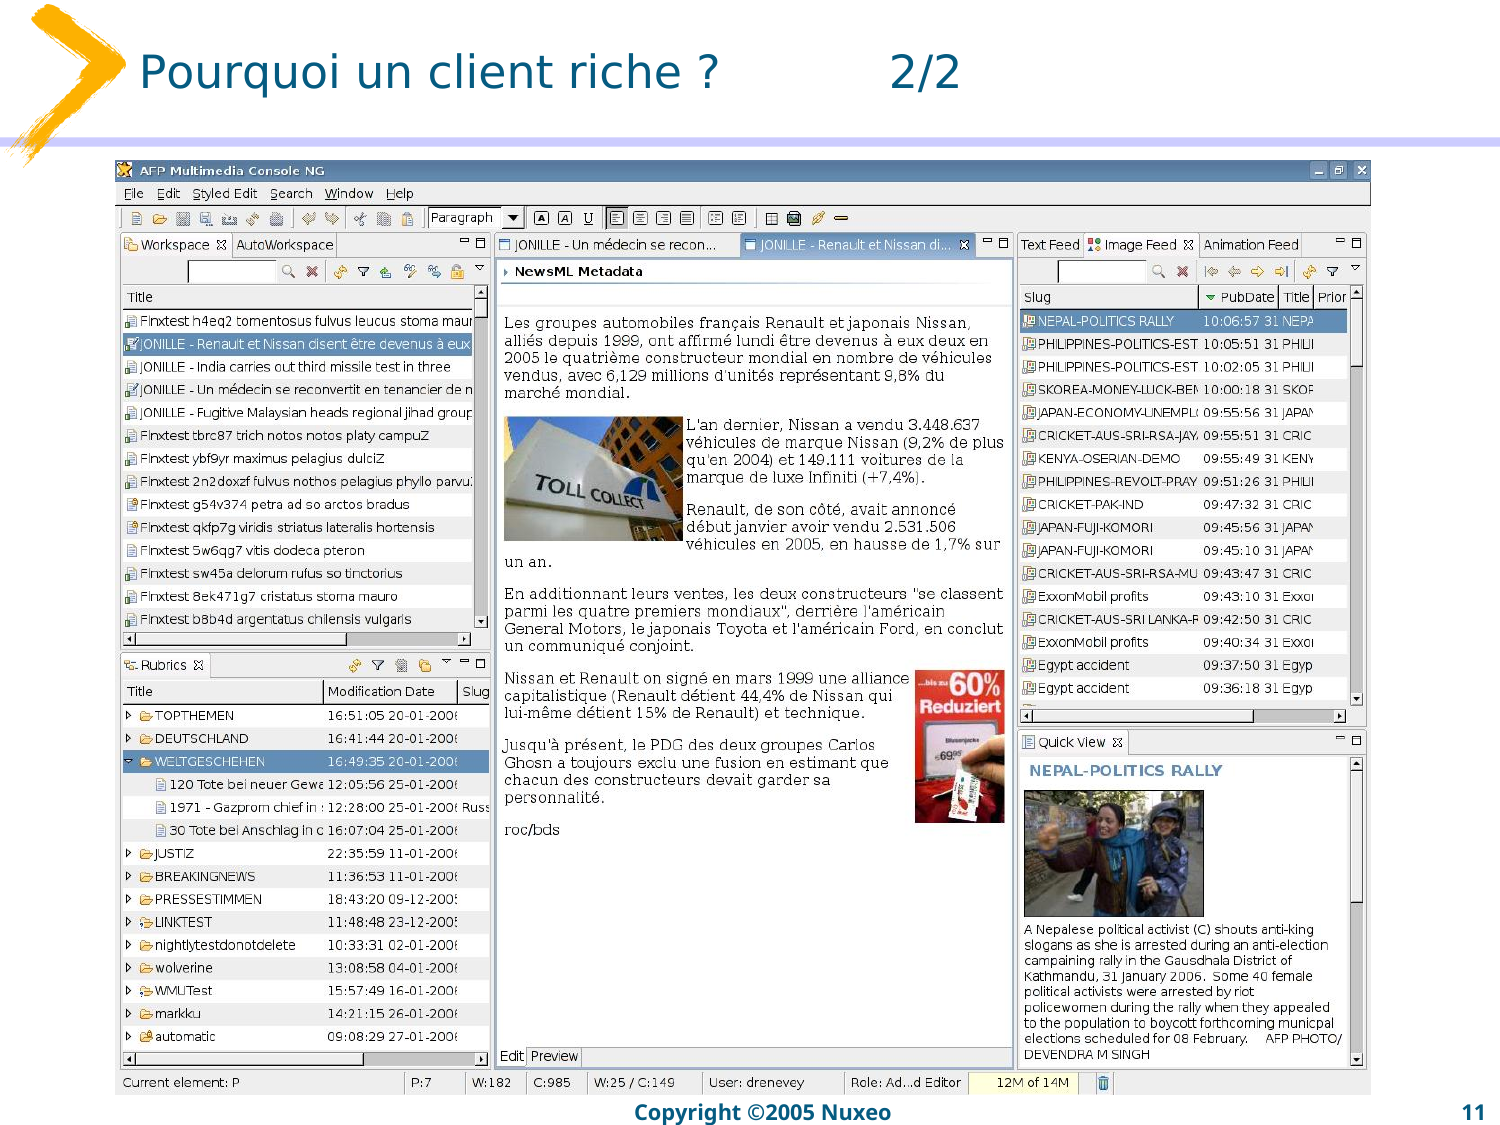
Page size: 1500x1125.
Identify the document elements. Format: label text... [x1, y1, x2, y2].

title Pourquoi un client riche ? 2/2 [138, 12, 1409, 130]
picture [4, 4, 1371, 1095]
